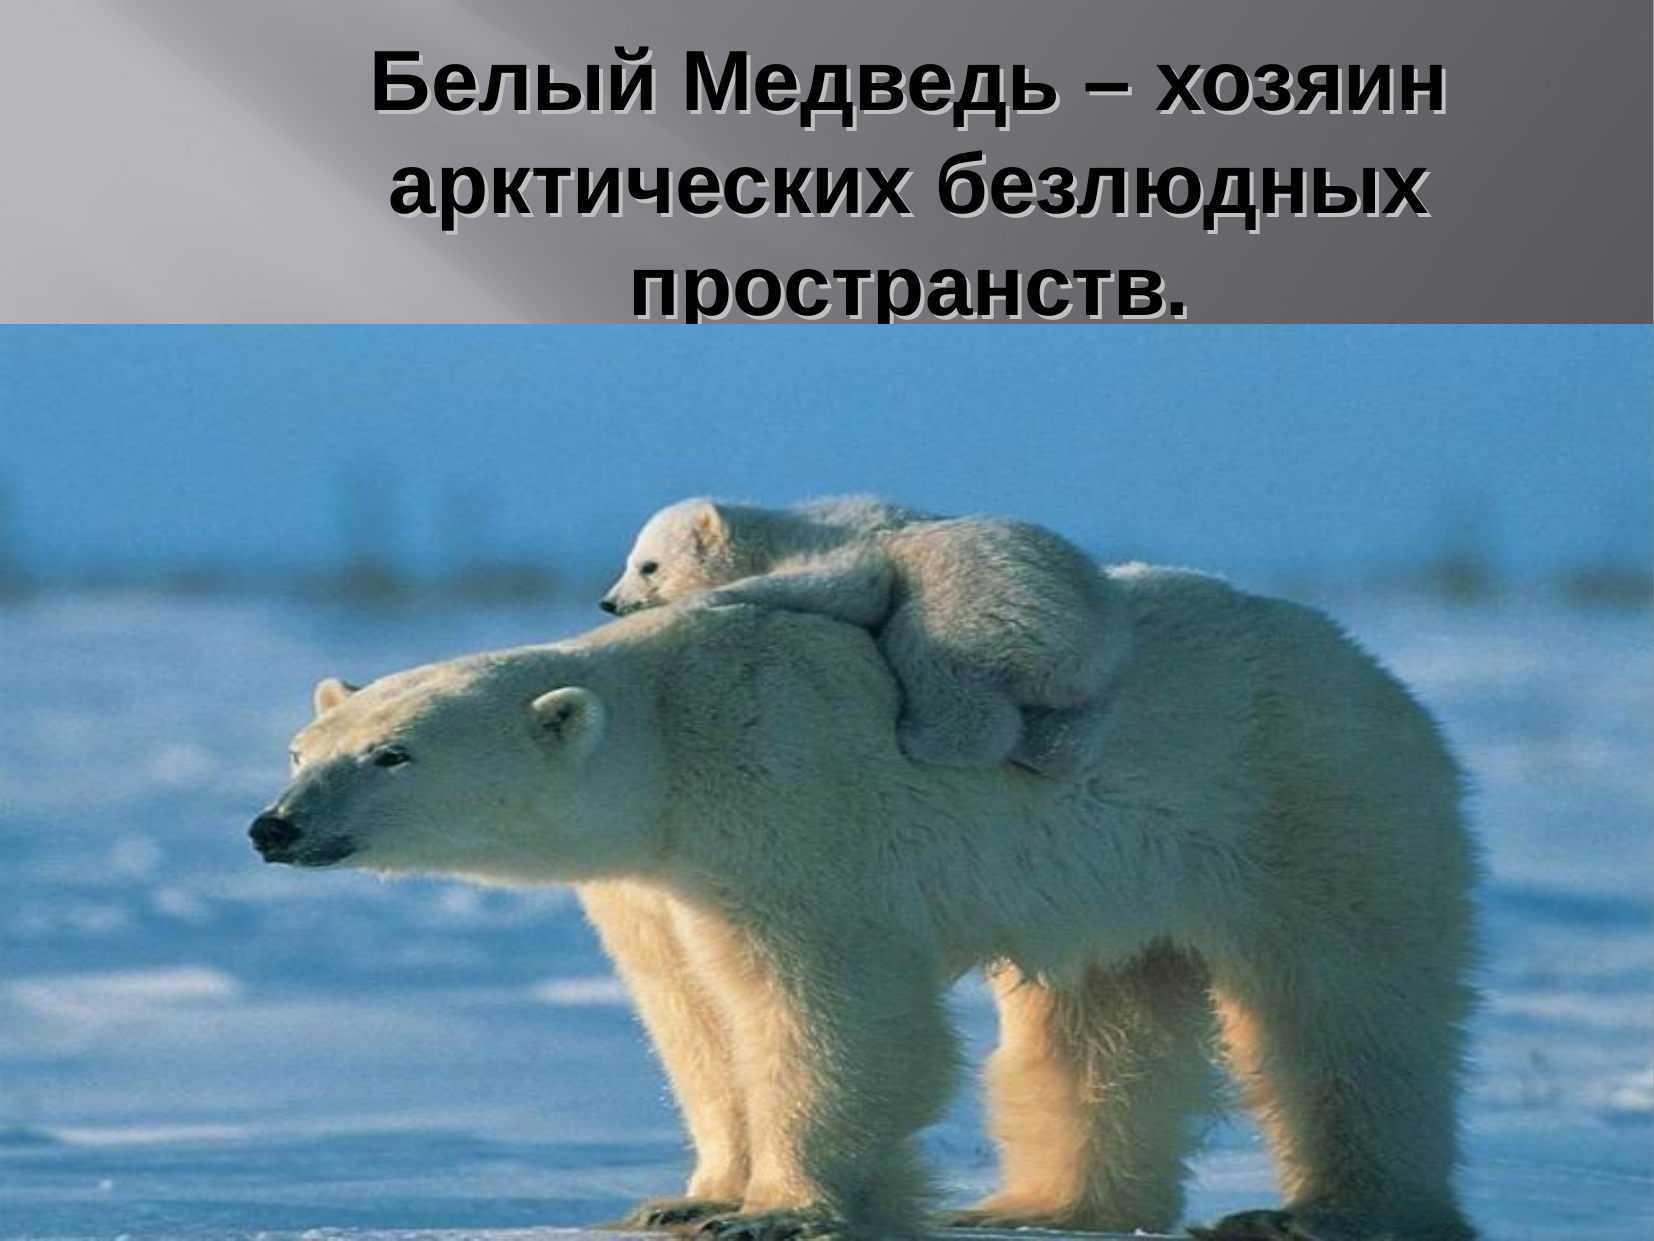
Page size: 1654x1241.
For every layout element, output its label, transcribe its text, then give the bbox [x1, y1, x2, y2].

title Белый Медведь – хозяин арктических безлюдных пространств. [165, 17, 1654, 324]
picture [0, 324, 1654, 1241]
